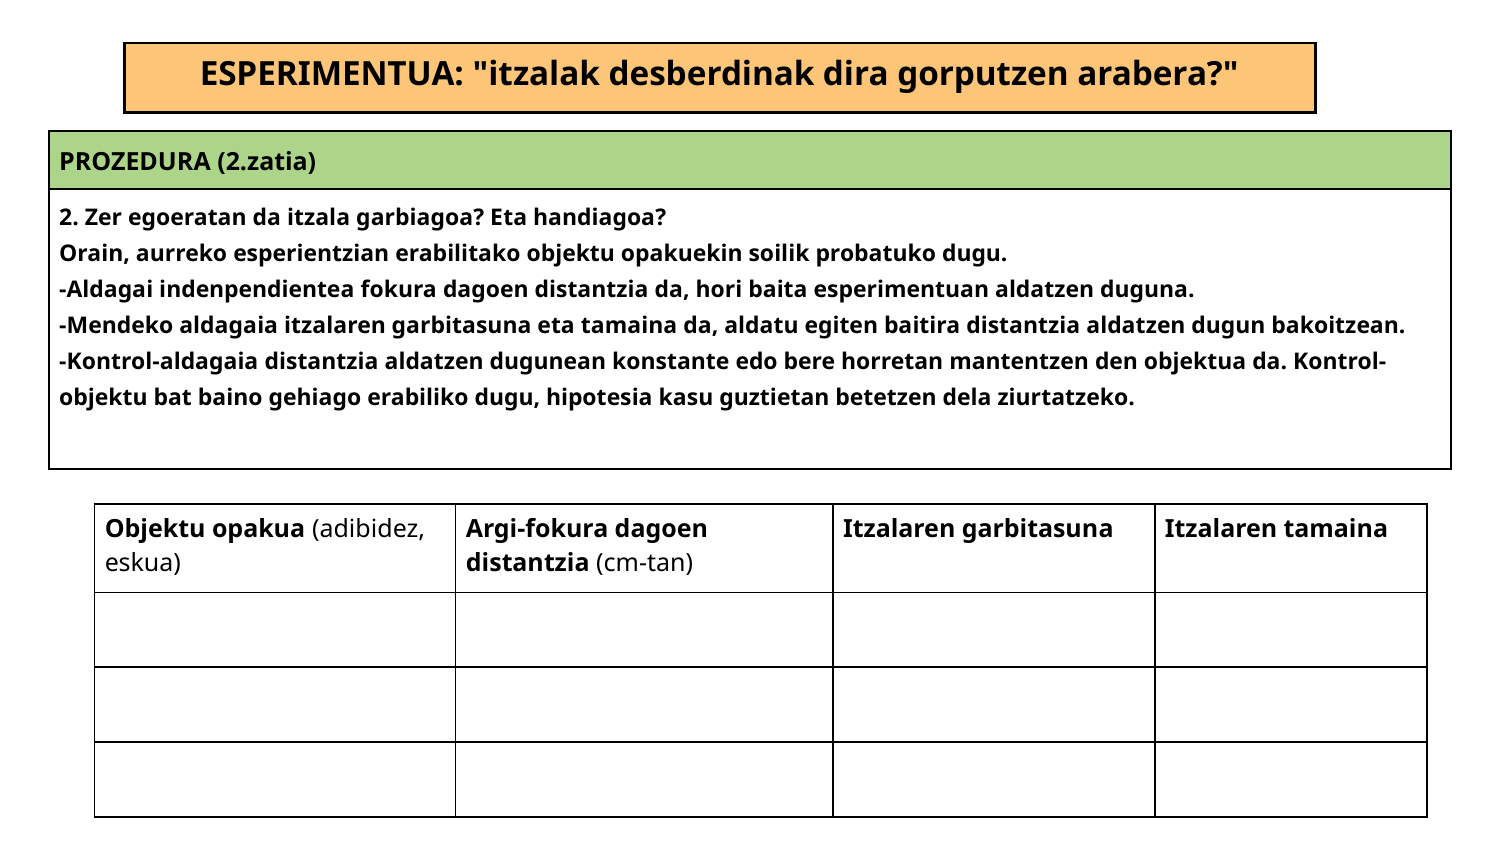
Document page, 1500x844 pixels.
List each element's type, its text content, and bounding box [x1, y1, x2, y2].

table_cell [456, 593, 832, 666]
table_header ESPERIMENTUA: "itzalak desberdinak dira gorputzen arabera?" [126, 44, 1314, 111]
table_cell [834, 593, 1154, 666]
table_header Objektu opakua (adibidez, eskua) [95, 505, 455, 592]
table_header PROZEDURA (2.zatia) [50, 132, 1450, 188]
table_cell [1156, 743, 1426, 816]
table_cell [1156, 668, 1426, 741]
table_cell [456, 668, 832, 741]
table_header Argi-fokura dagoen distantzia (cm-tan) [456, 505, 832, 592]
table_cell [456, 743, 832, 816]
table_header Itzalaren garbitasuna [834, 505, 1154, 592]
table_cell [834, 668, 1154, 741]
table_cell [95, 668, 455, 741]
table_cell [95, 743, 455, 816]
table_header Itzalaren tamaina [1156, 505, 1426, 592]
table_cell 2. Zer egoeratan da itzala garbiagoa? Eta handiagoa? Orain, aurreko esperientzian erabilitako objektu opakuekin soilik probatuko dugu. -Aldagai indenpendientea fokura dagoen distantzia da, hori baita esperimentuan aldatzen duguna. -Mendeko aldagaia itzalaren garbitasuna eta tamaina da, aldatu egiten baitira distantzia aldatzen dugun bakoitzean. -Kontrol-aldagaia distantzia aldatzen dugunean konstante edo bere horretan mantentzen den objektua da. Kontrol-objektu bat baino gehiago erabiliko dugu, hipotesia kasu guztietan betetzen dela ziurtatzeko. [50, 190, 1450, 468]
table_cell [1156, 593, 1426, 666]
table_cell [834, 743, 1154, 816]
table_cell [95, 593, 455, 666]
